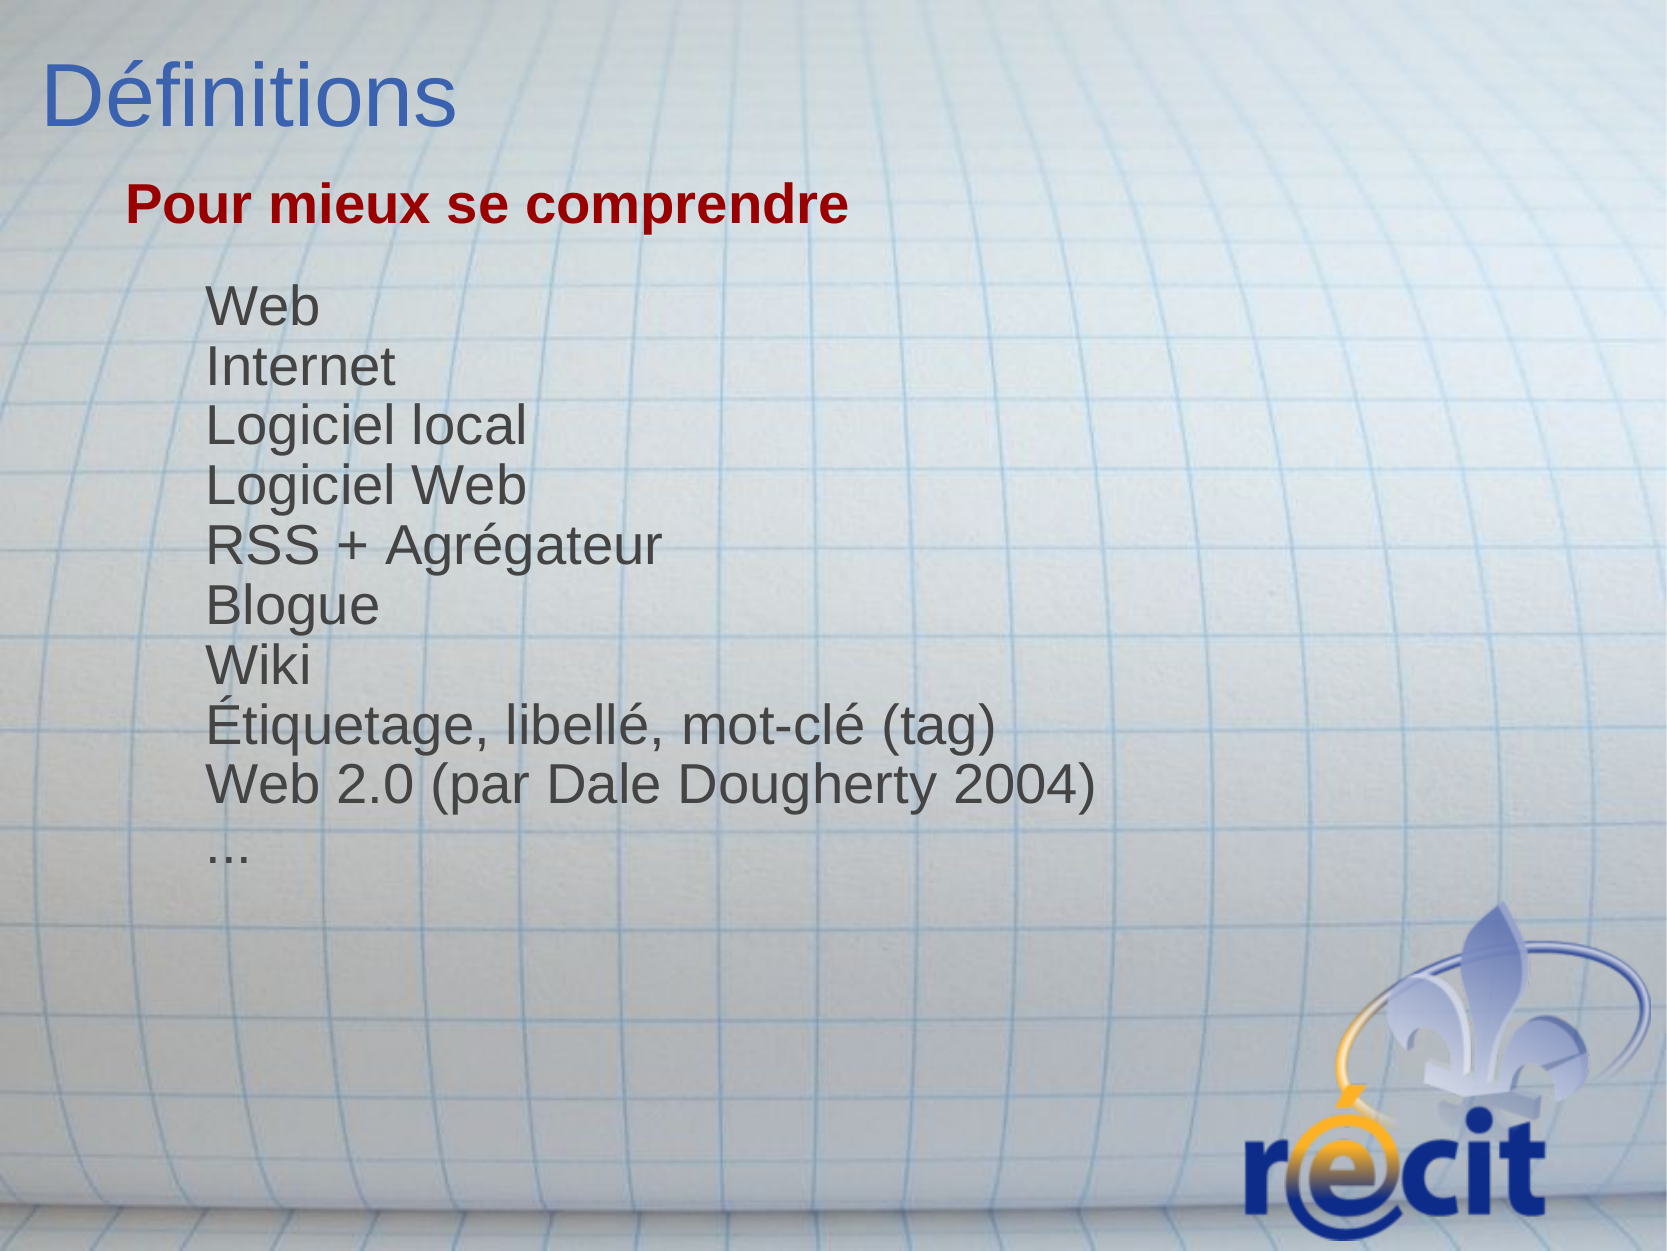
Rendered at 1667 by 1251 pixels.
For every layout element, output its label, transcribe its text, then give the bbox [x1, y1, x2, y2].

list Web Internet Logiciel local Logiciel Web RSS + Agrégateur Blogue Wiki Étiquetage, libellé, mot-clé (tag)‏ Web 2.0 (par Dale Dougherty 2004)‏ ... [186, 277, 1559, 967]
picture [0, 0, 1667, 1251]
text_box Pour mieux se comprendre [124, 172, 1532, 237]
title Définitions [40, 50, 1627, 201]
